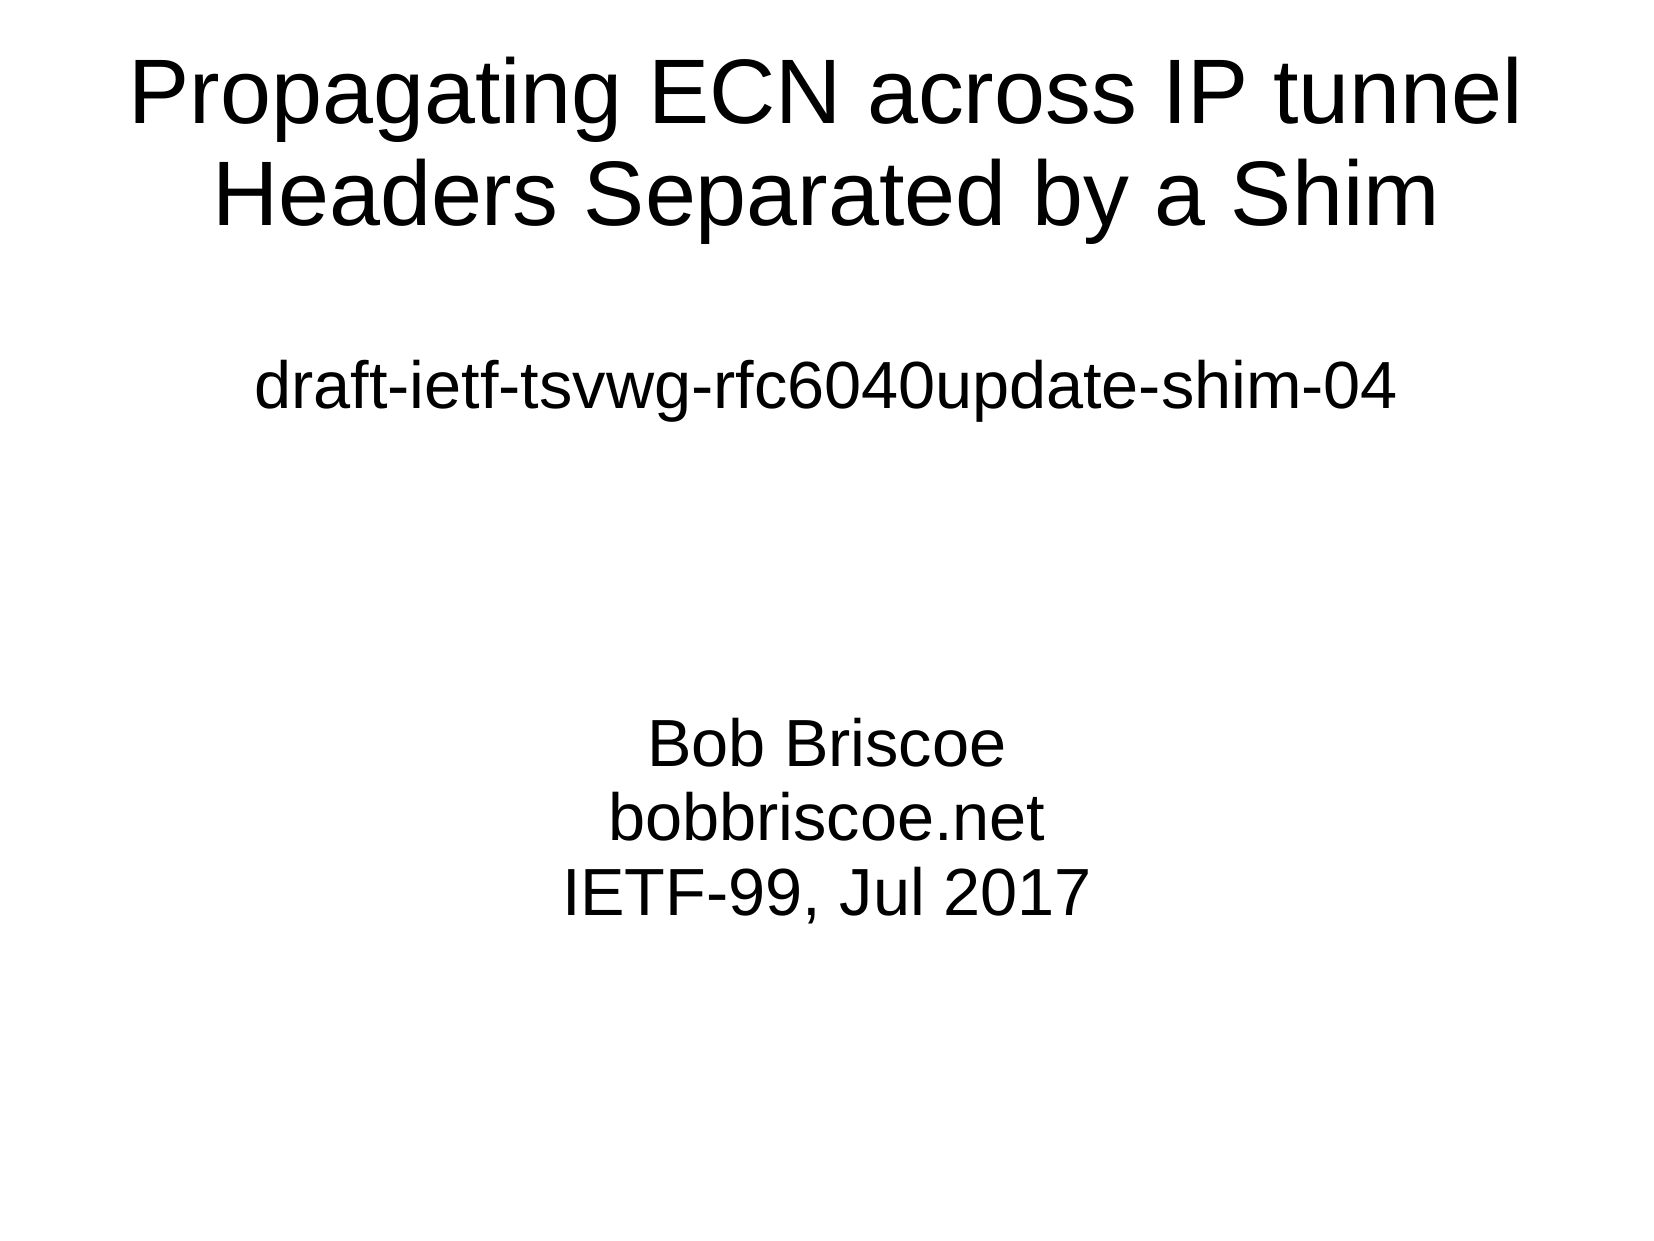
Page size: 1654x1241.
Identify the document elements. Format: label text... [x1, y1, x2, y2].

subtitle Bob Briscoe bobbriscoe.net IETF-99, Jul 2017 [82, 625, 1571, 1010]
title Propagating ECN across IP tunnel Headers Separated by a Shim draft-ietf-tsvwg-rfc6040update-shim-04 [82, 40, 1571, 422]
